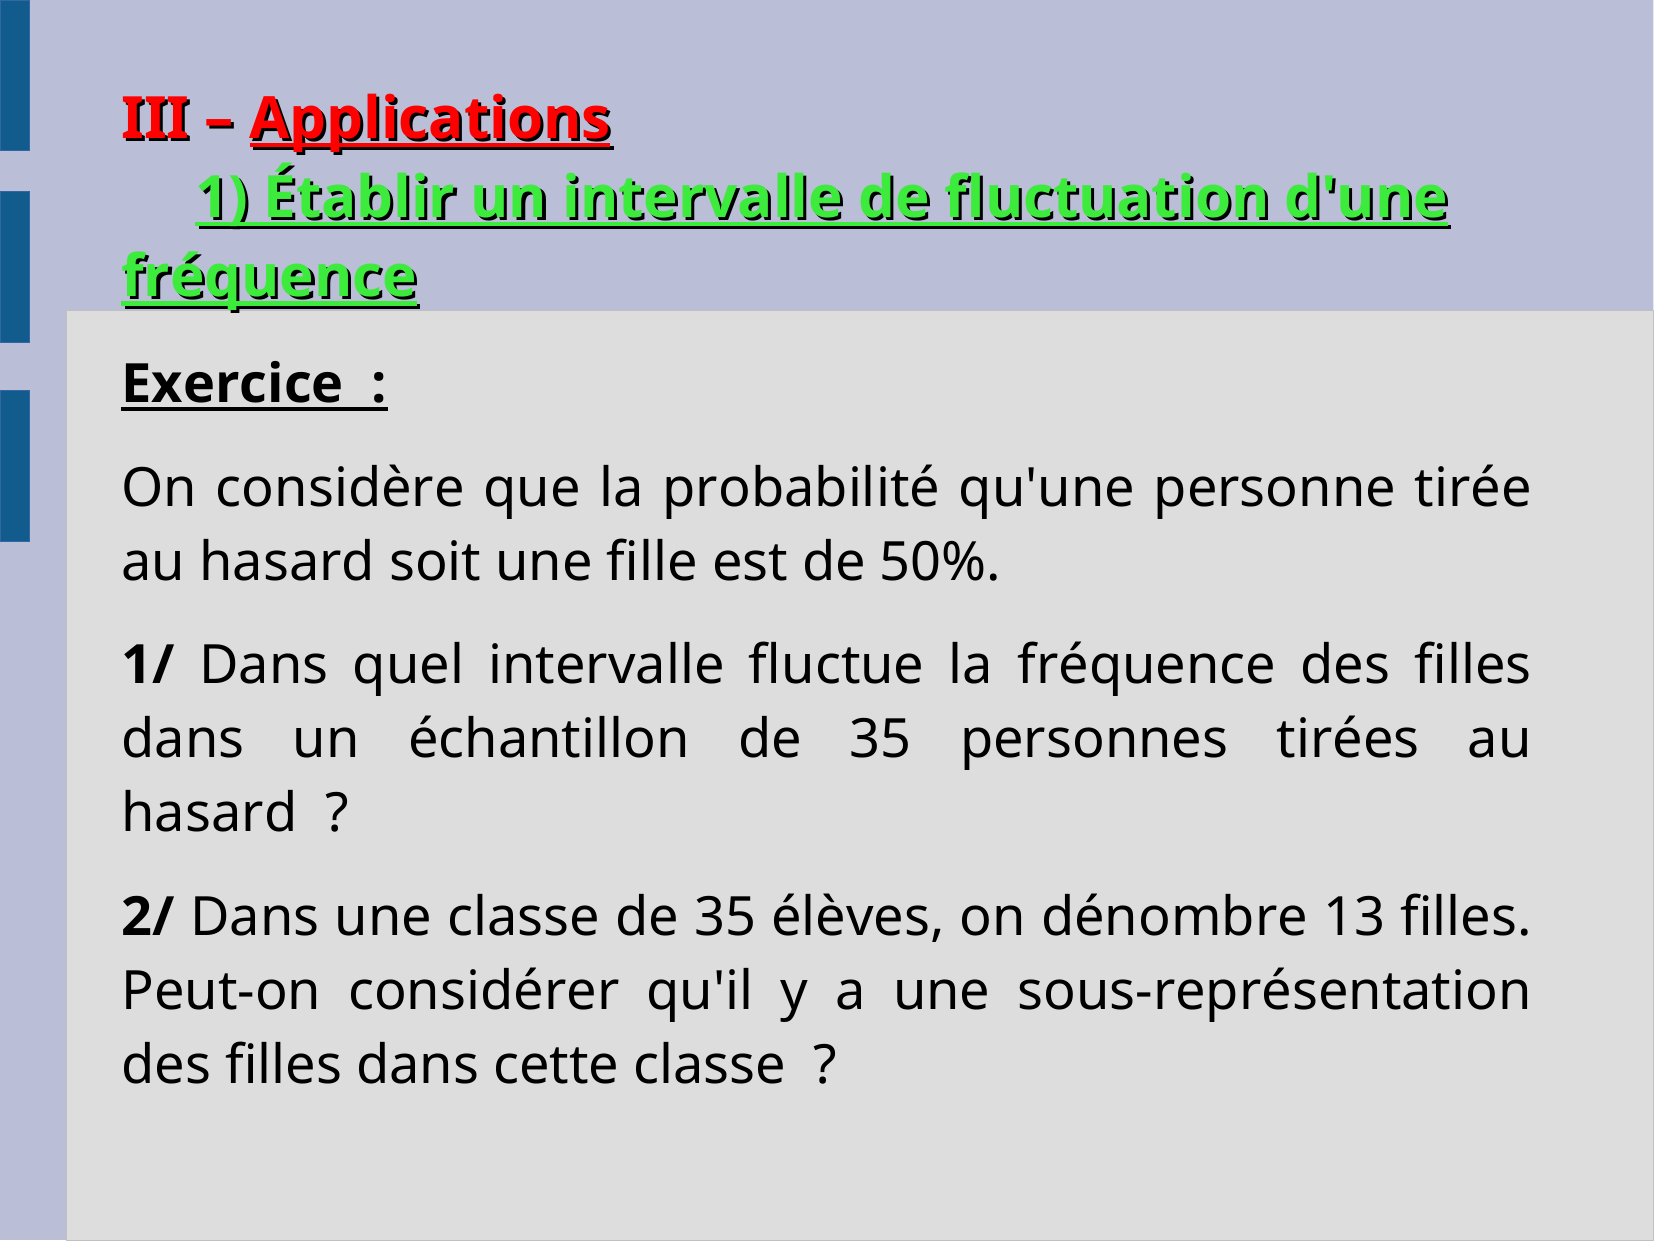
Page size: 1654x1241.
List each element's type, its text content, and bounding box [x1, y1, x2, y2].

title III – Applications 1) Établir un intervalle de fluctuation d'une fréquence [121, 91, 1534, 299]
list Exercice : On considère que la probabilité qu'une personne tirée au hasard soit une fille est de 50%. 1/ Dans quel intervalle fluctue la fréquence des filles dans un échantillon de 35 personnes tirées au hasard ? 2/ Dans une classe de 35 élèves, on dénombre 13 filles. Peut-on considérer qu'il y a une sous-représentation des filles dans cette classe ? [121, 344, 1534, 1127]
